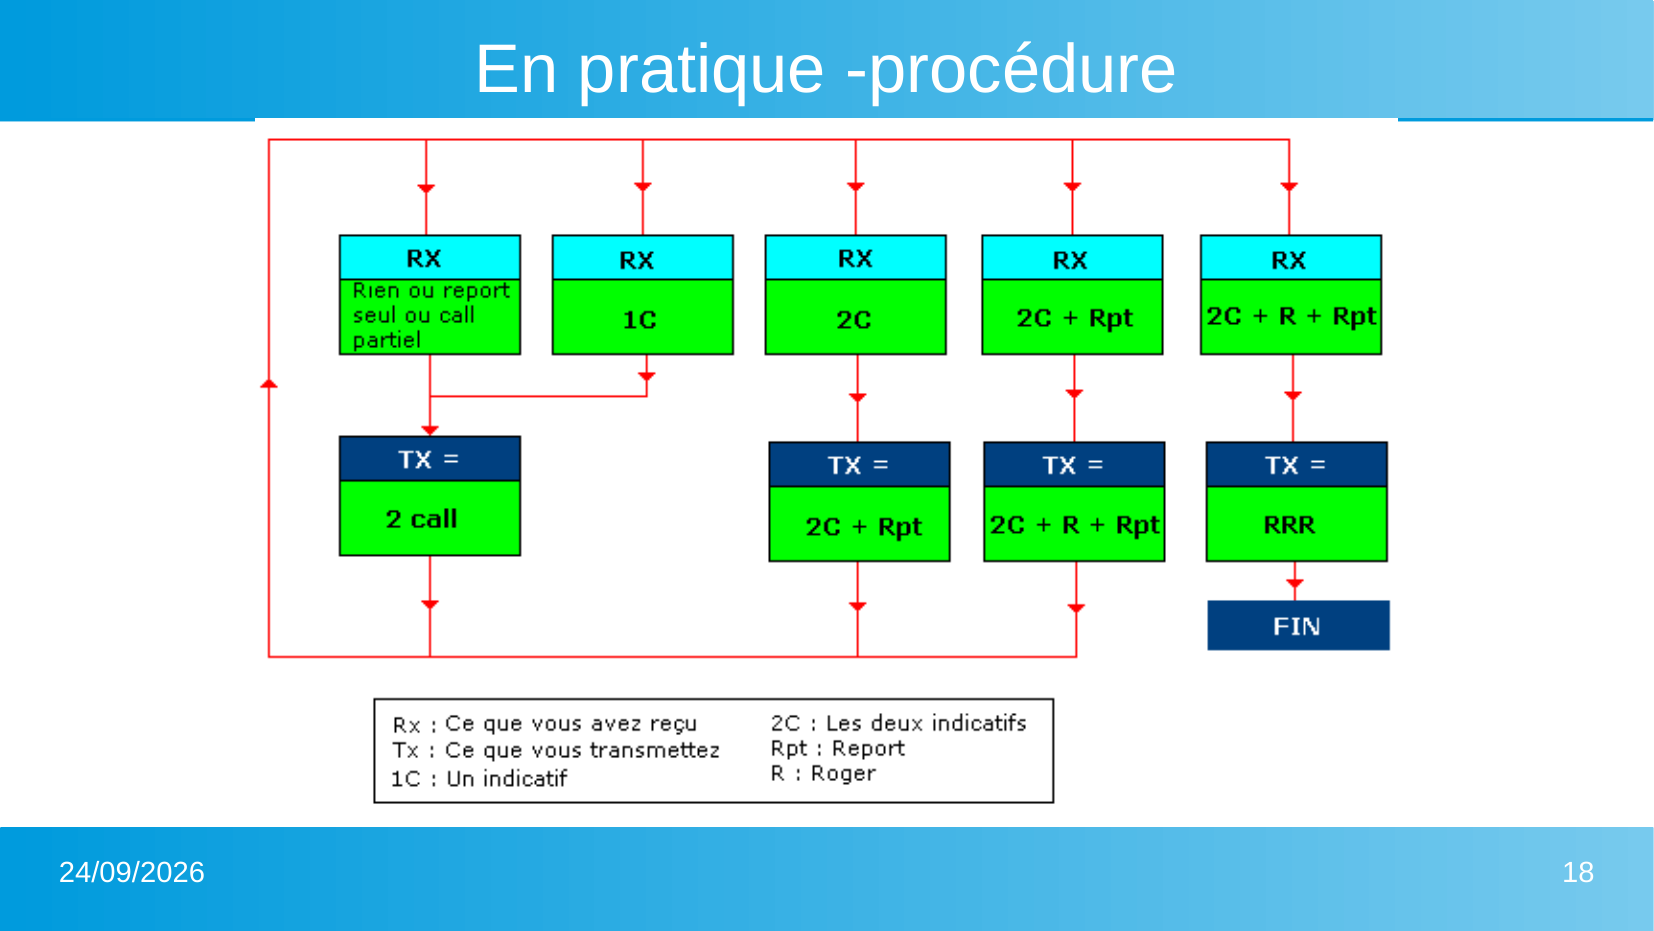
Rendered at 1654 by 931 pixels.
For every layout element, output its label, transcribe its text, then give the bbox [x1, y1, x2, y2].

picture [255, 118, 1398, 827]
title En pratique -procédure [59, 29, 1595, 108]
